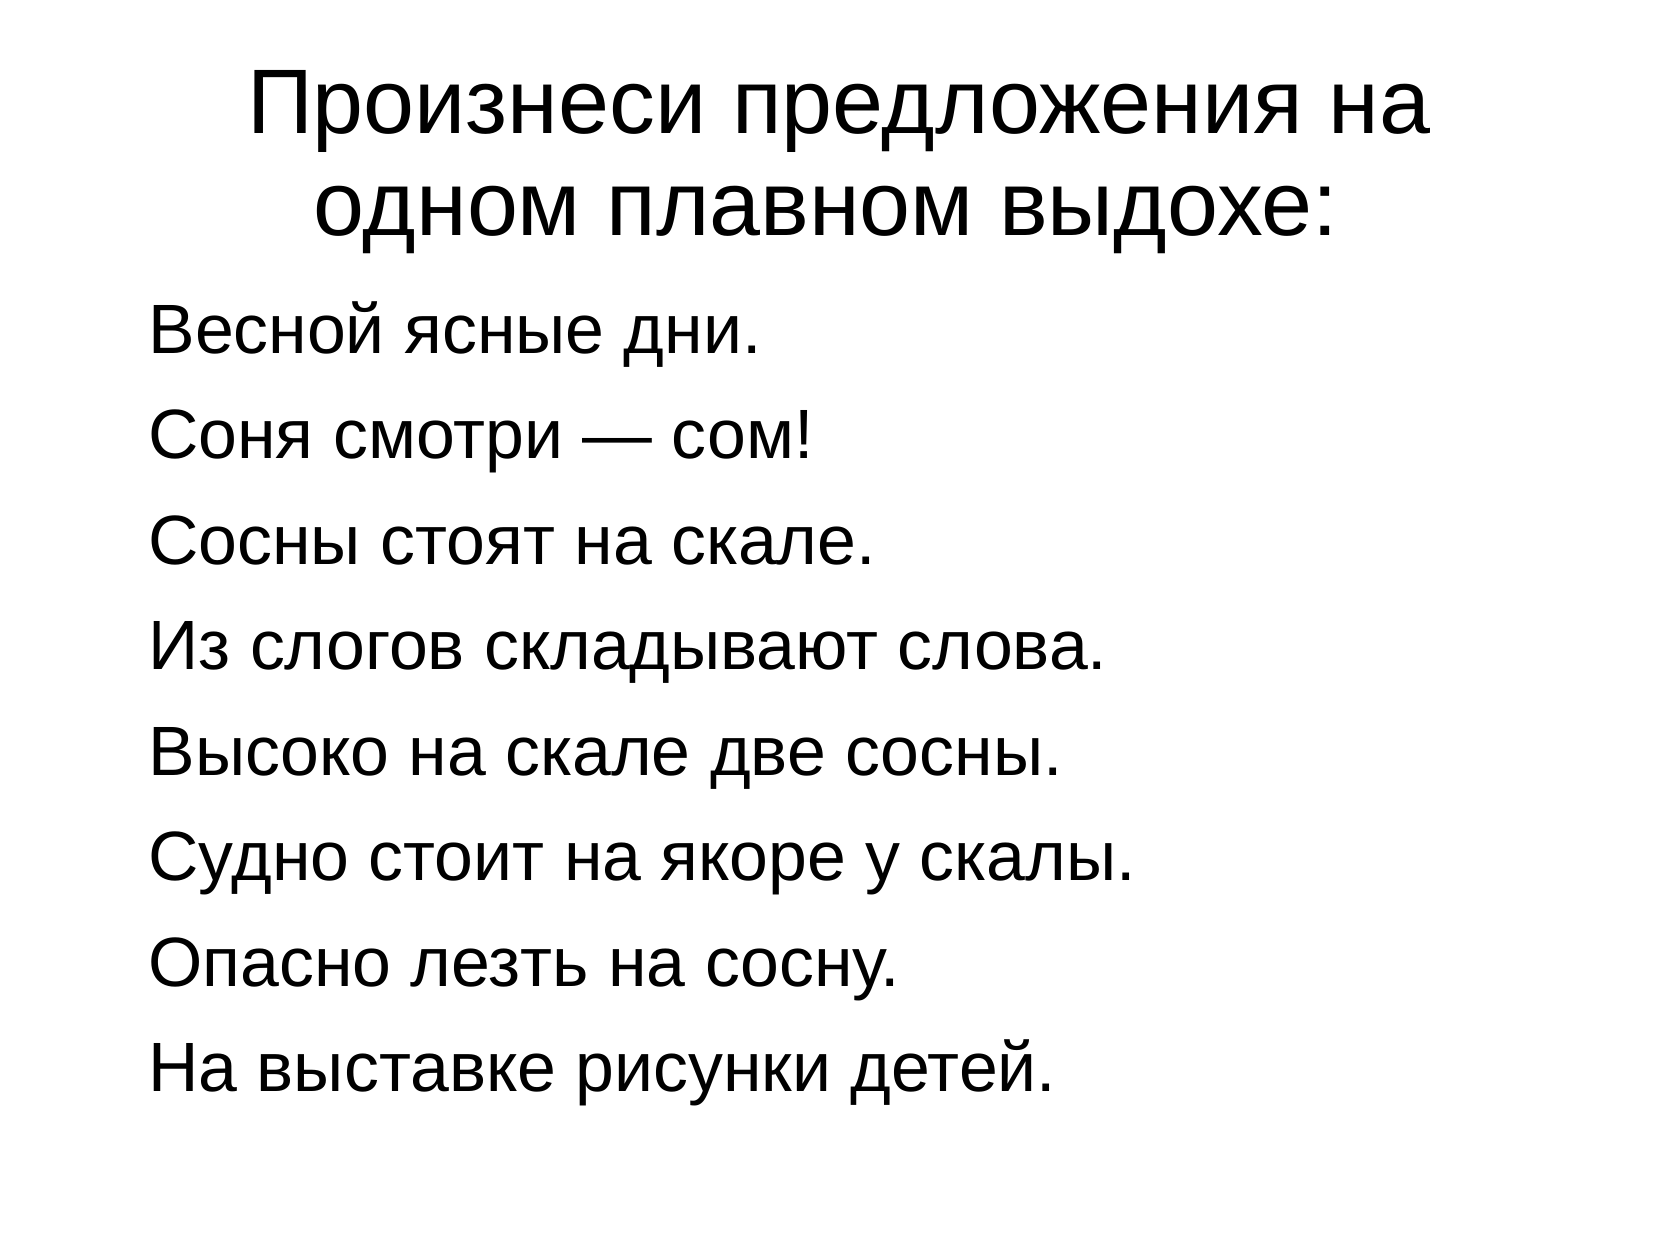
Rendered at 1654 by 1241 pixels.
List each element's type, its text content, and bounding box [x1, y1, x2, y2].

list Весной ясные дни. Соня смотри — сом! Сосны стоят на скале. Из слогов складывают слова. Высоко на скале две сосны. Судно стоит на якоре у скалы. Опасно лезть на сосну. На выставке рисунки детей. [82, 290, 1571, 1109]
title Произнеси предложения на одном плавном выдохе: [82, 50, 1571, 256]
